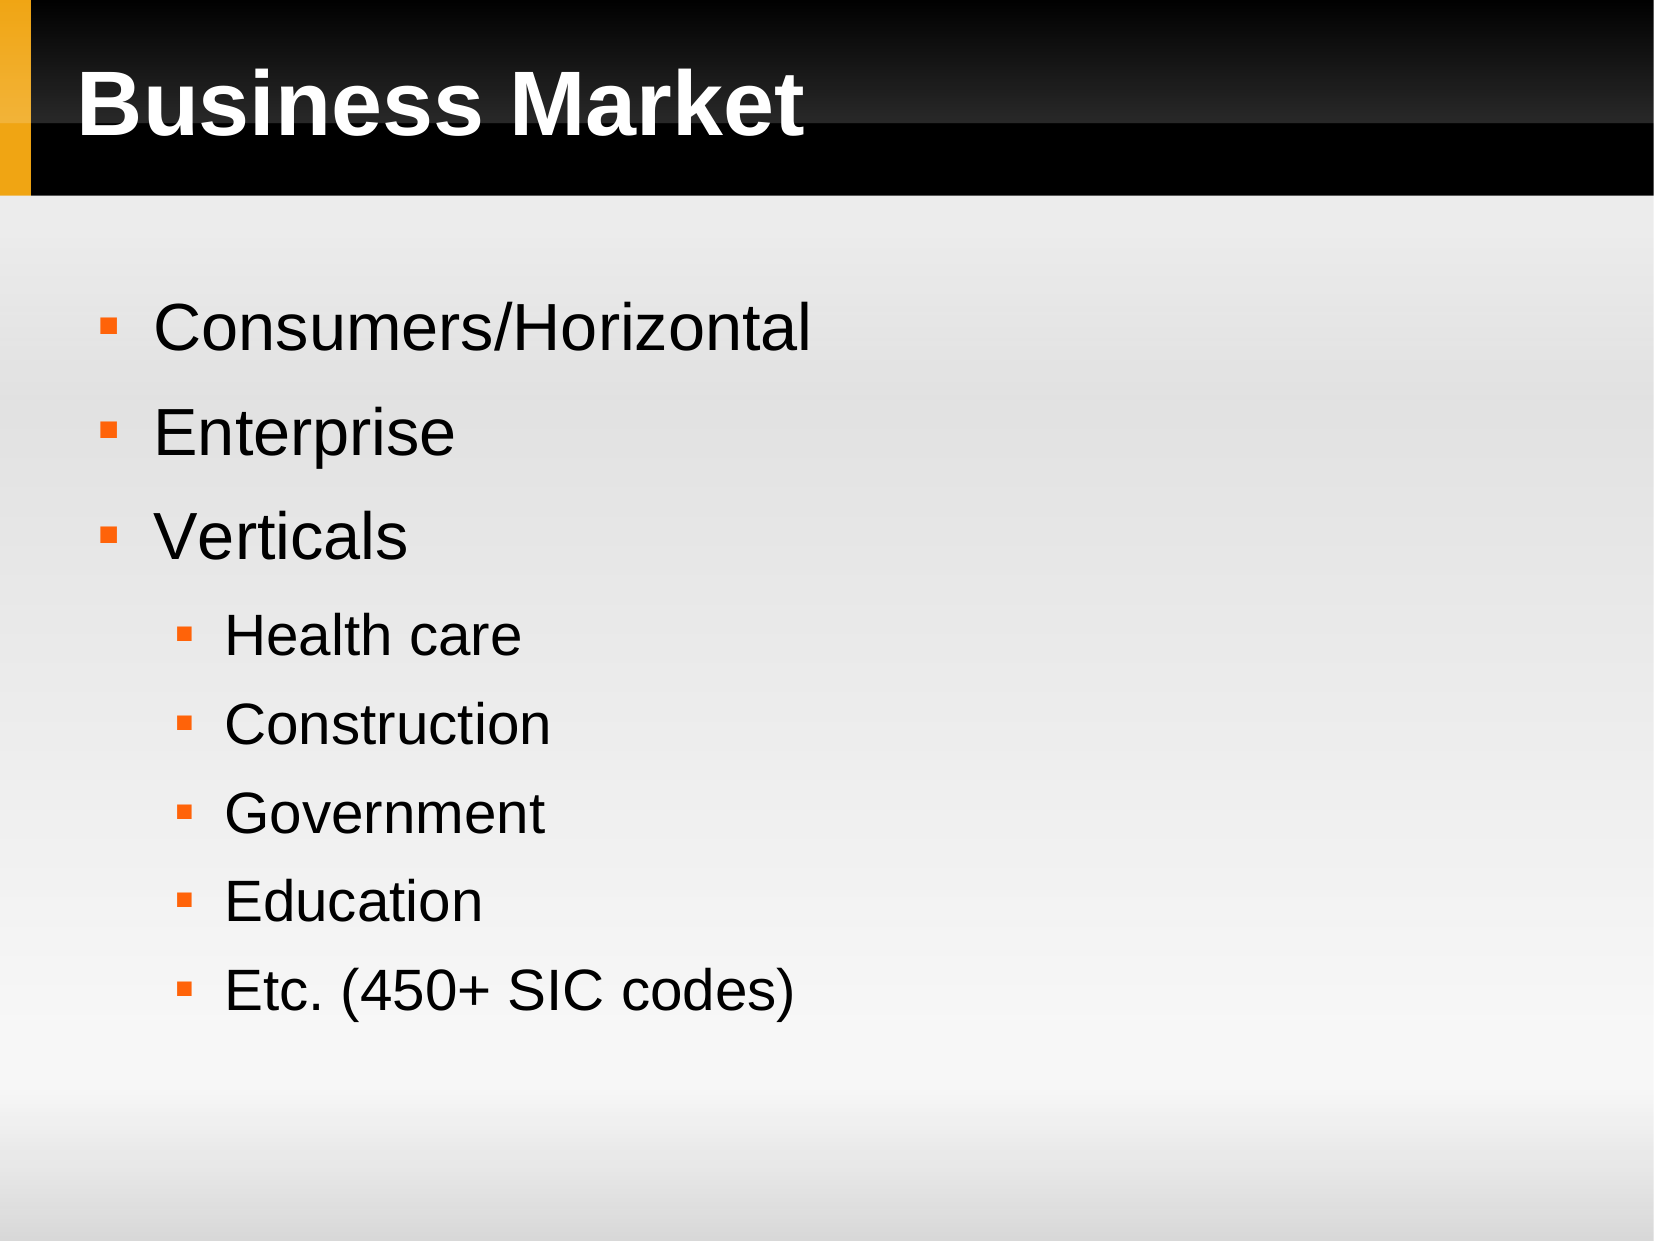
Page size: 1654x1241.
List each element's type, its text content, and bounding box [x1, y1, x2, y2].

title Business Market [76, 7, 1565, 200]
list Consumers/Horizontal Enterprise Verticals Health care Construction Government Education Etc. (450+ SIC codes) [82, 290, 1571, 1094]
picture [0, 0, 1654, 1241]
